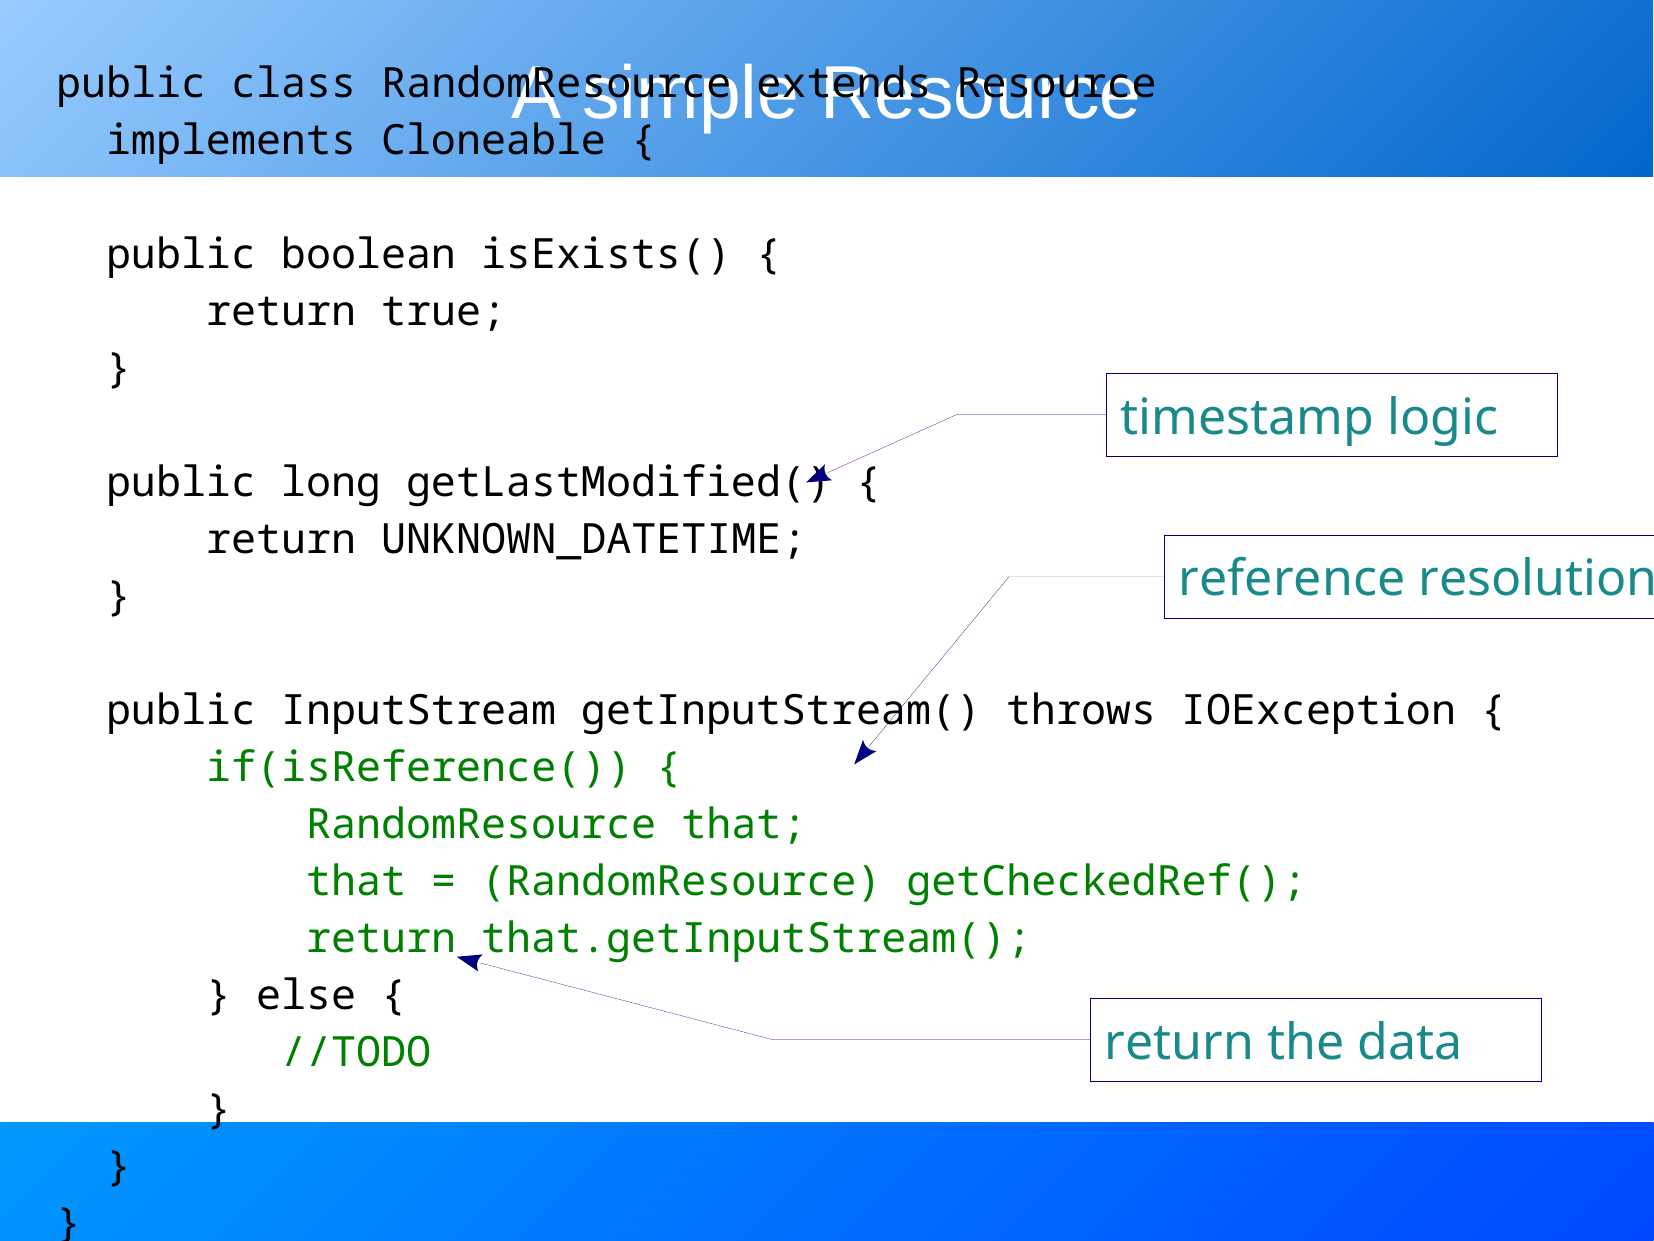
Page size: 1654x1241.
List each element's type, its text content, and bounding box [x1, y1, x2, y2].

text_box return the data [1090, 998, 1542, 1082]
title A simple Resource [82, 22, 1571, 163]
text_box public class RandomResource extends Resource implements Cloneable { public boolean isExists() { return true; } public long getLastModified() { return UNKNOWN_DATETIME; } public InputStream getInputStream() throws IOException { if(isReference()) { RandomResource that; that = (RandomResource) getCheckedRef(); return that.getInputStream(); } else { //TODO } } } [41, 205, 1580, 1098]
text_box reference resolution [1164, 535, 1654, 619]
text_box timestamp logic [1106, 373, 1558, 457]
